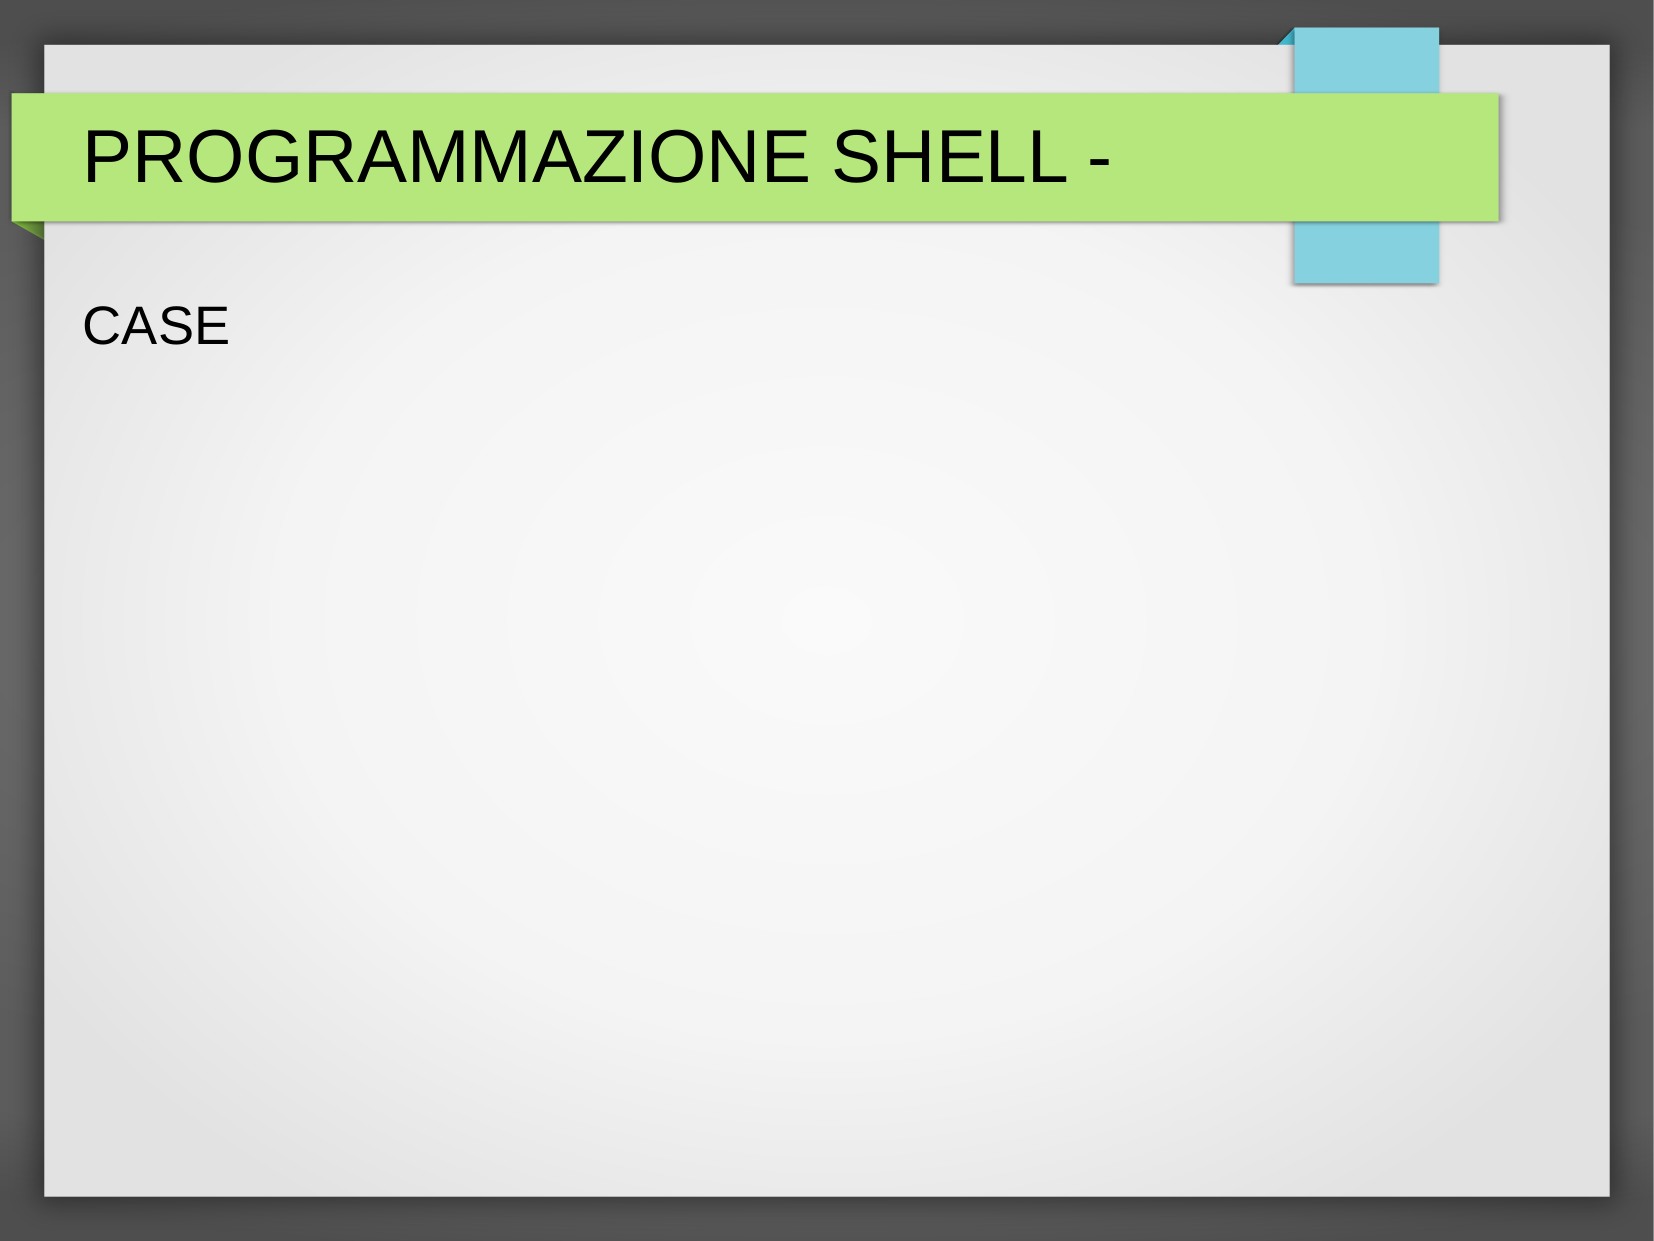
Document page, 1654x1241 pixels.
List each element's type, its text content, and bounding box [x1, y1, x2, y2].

title PROGRAMMAZIONE SHELL - [82, 49, 1571, 257]
list CASE [82, 290, 1571, 1010]
picture [0, 0, 1654, 1241]
